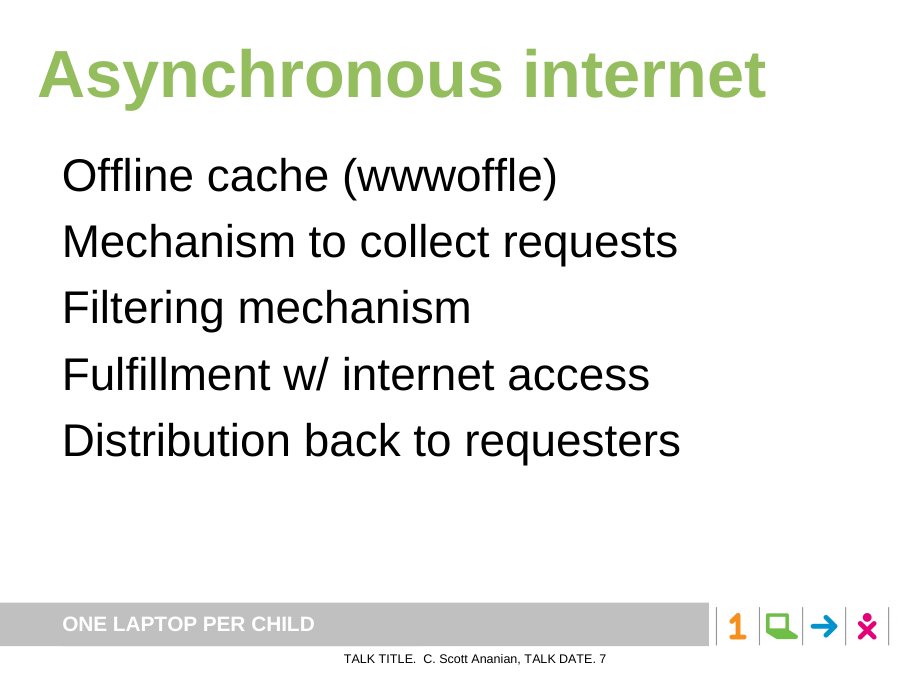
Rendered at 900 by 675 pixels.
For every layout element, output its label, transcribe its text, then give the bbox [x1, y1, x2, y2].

list Offline cache (wwwoffle) Mechanism to collect requests Filtering mechanism Fulfillment w/ internet access Distribution back to requesters [61, 150, 844, 675]
title Asynchronous internet [37, 37, 856, 211]
picture [844, 598, 898, 655]
